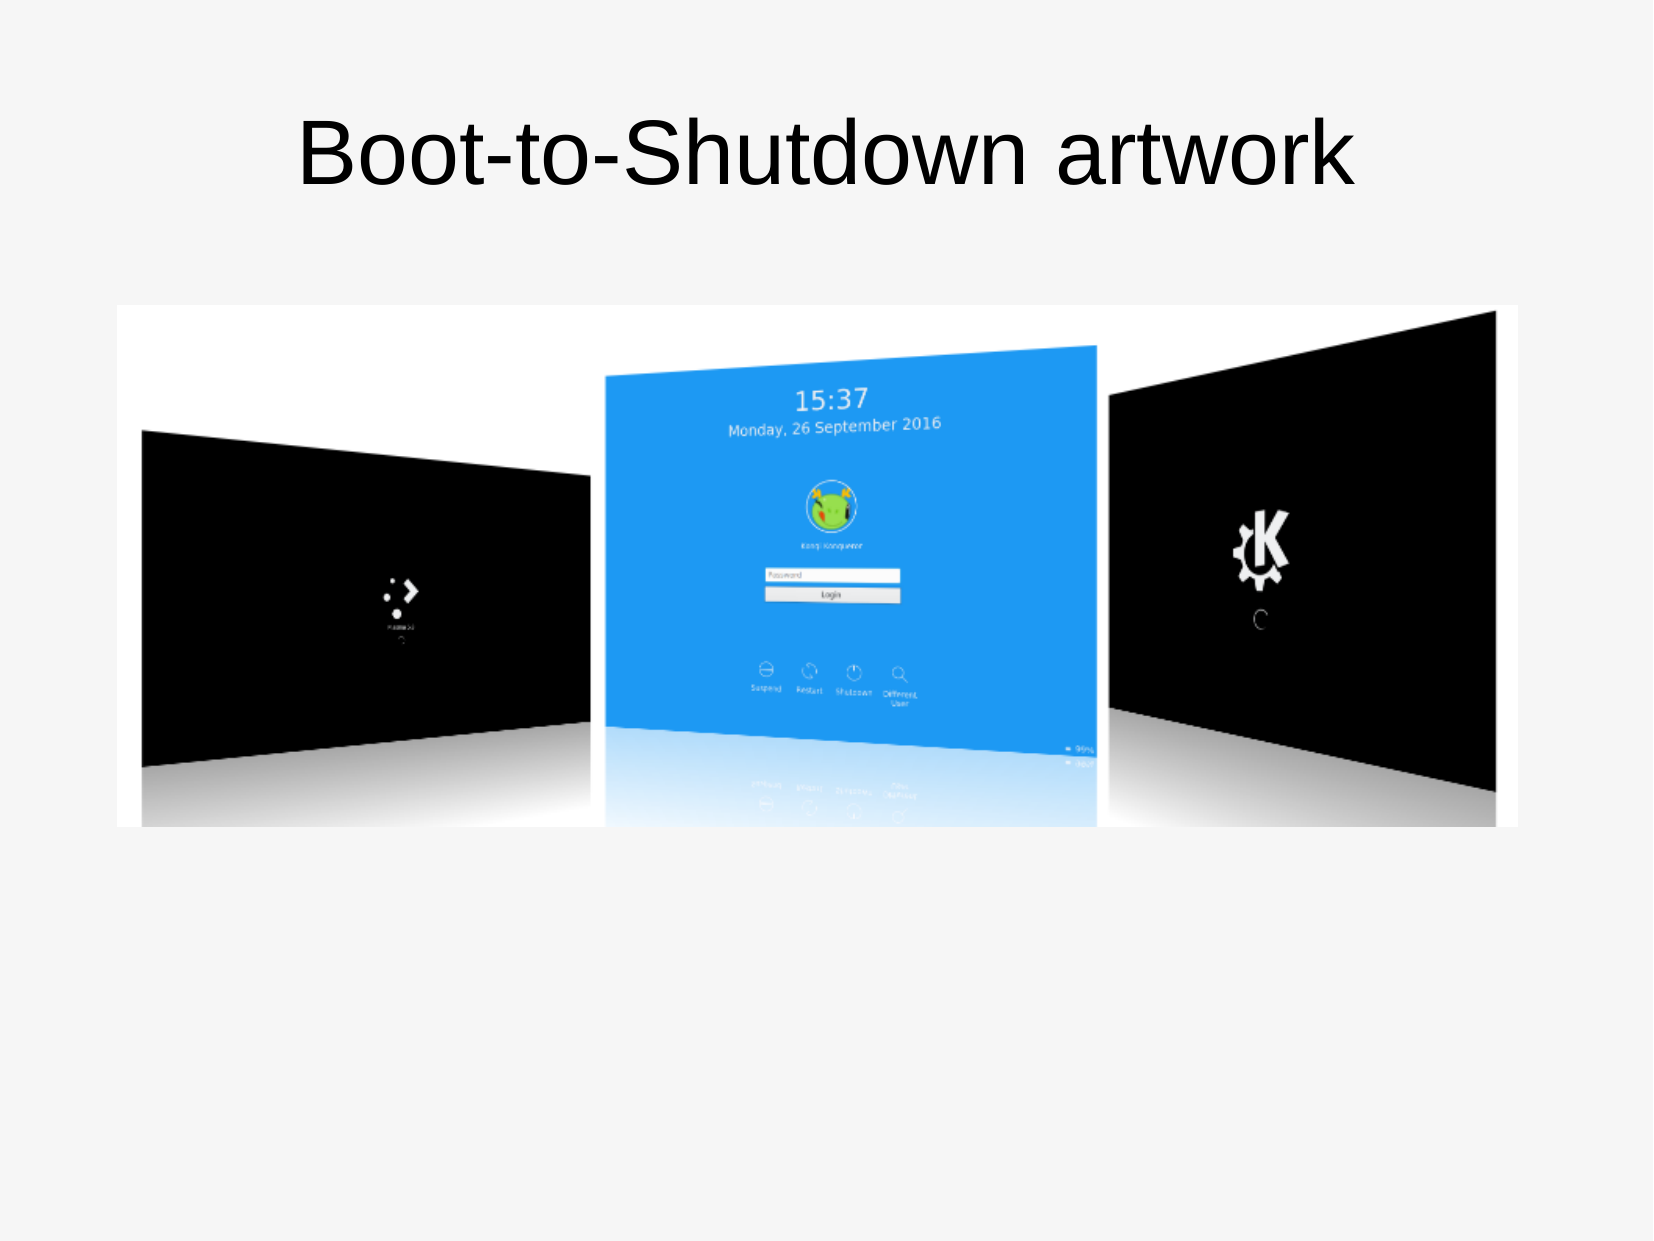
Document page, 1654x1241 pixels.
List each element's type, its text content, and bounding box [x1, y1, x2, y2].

title Boot-to-Shutdown artwork [82, 49, 1571, 257]
picture [117, 305, 1518, 827]
subtitle Design for full-page screenshots [82, 290, 1571, 1010]
